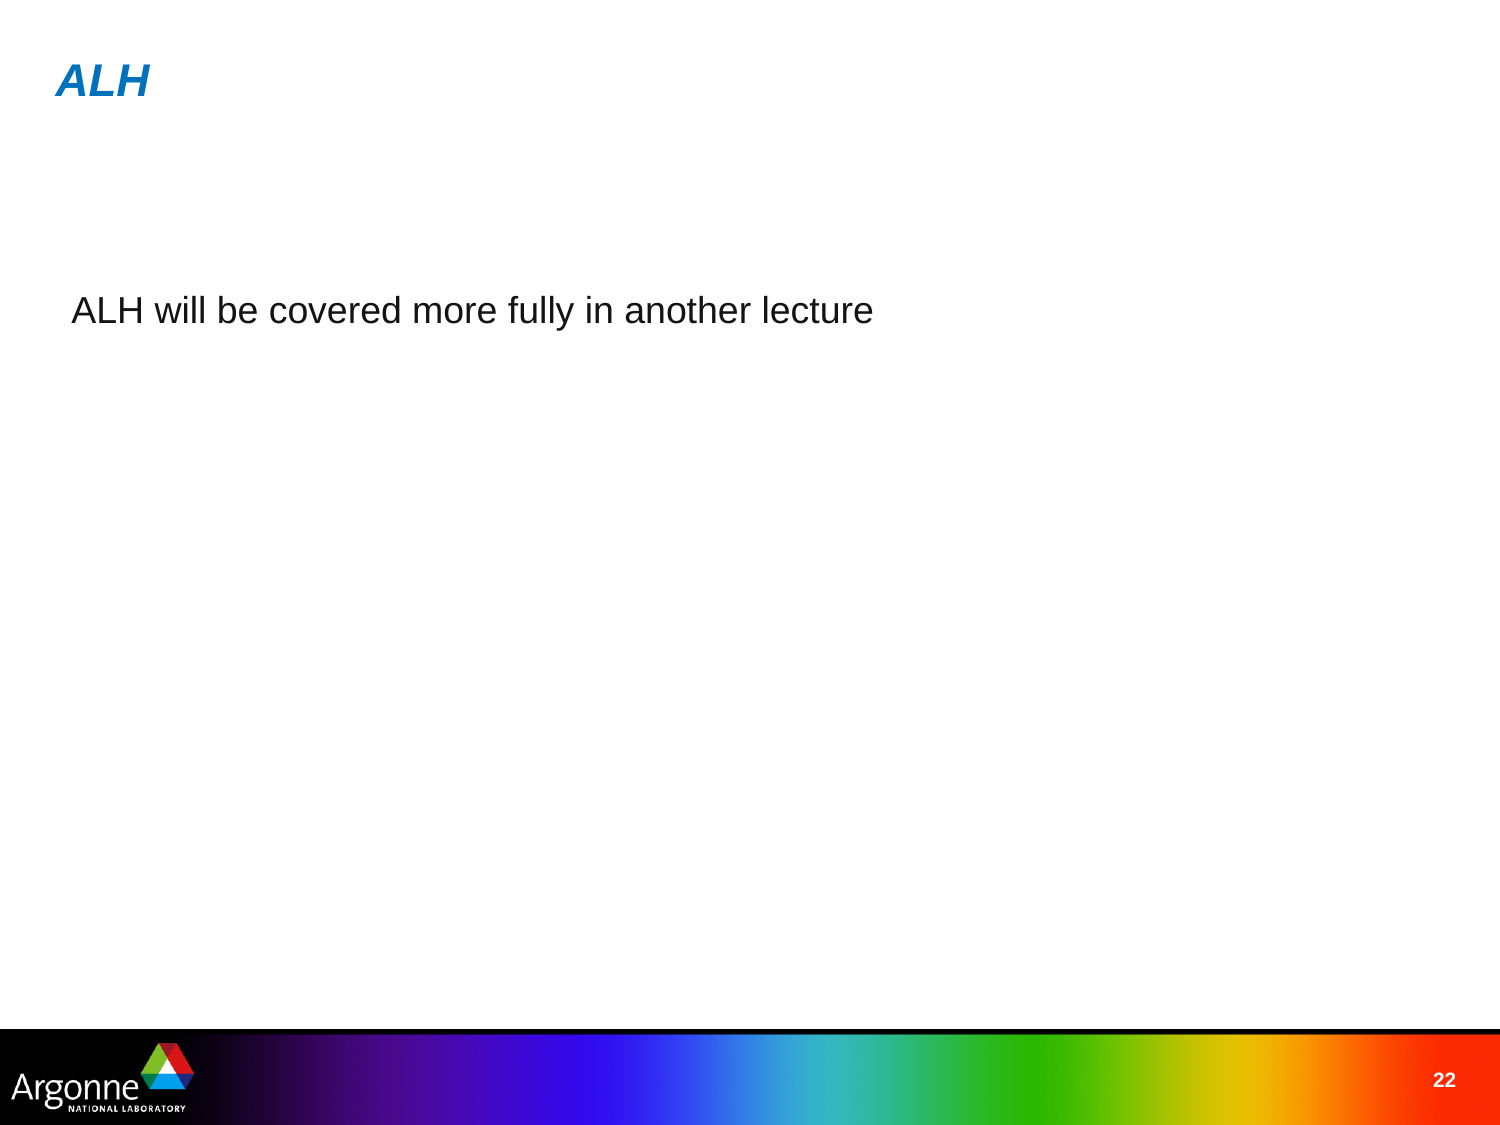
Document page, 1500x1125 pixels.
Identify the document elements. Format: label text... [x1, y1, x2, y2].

title ALH [55, 48, 1361, 118]
picture [0, 1029, 1500, 1125]
list ALH will be covered more fully in another lecture [56, 229, 1359, 741]
